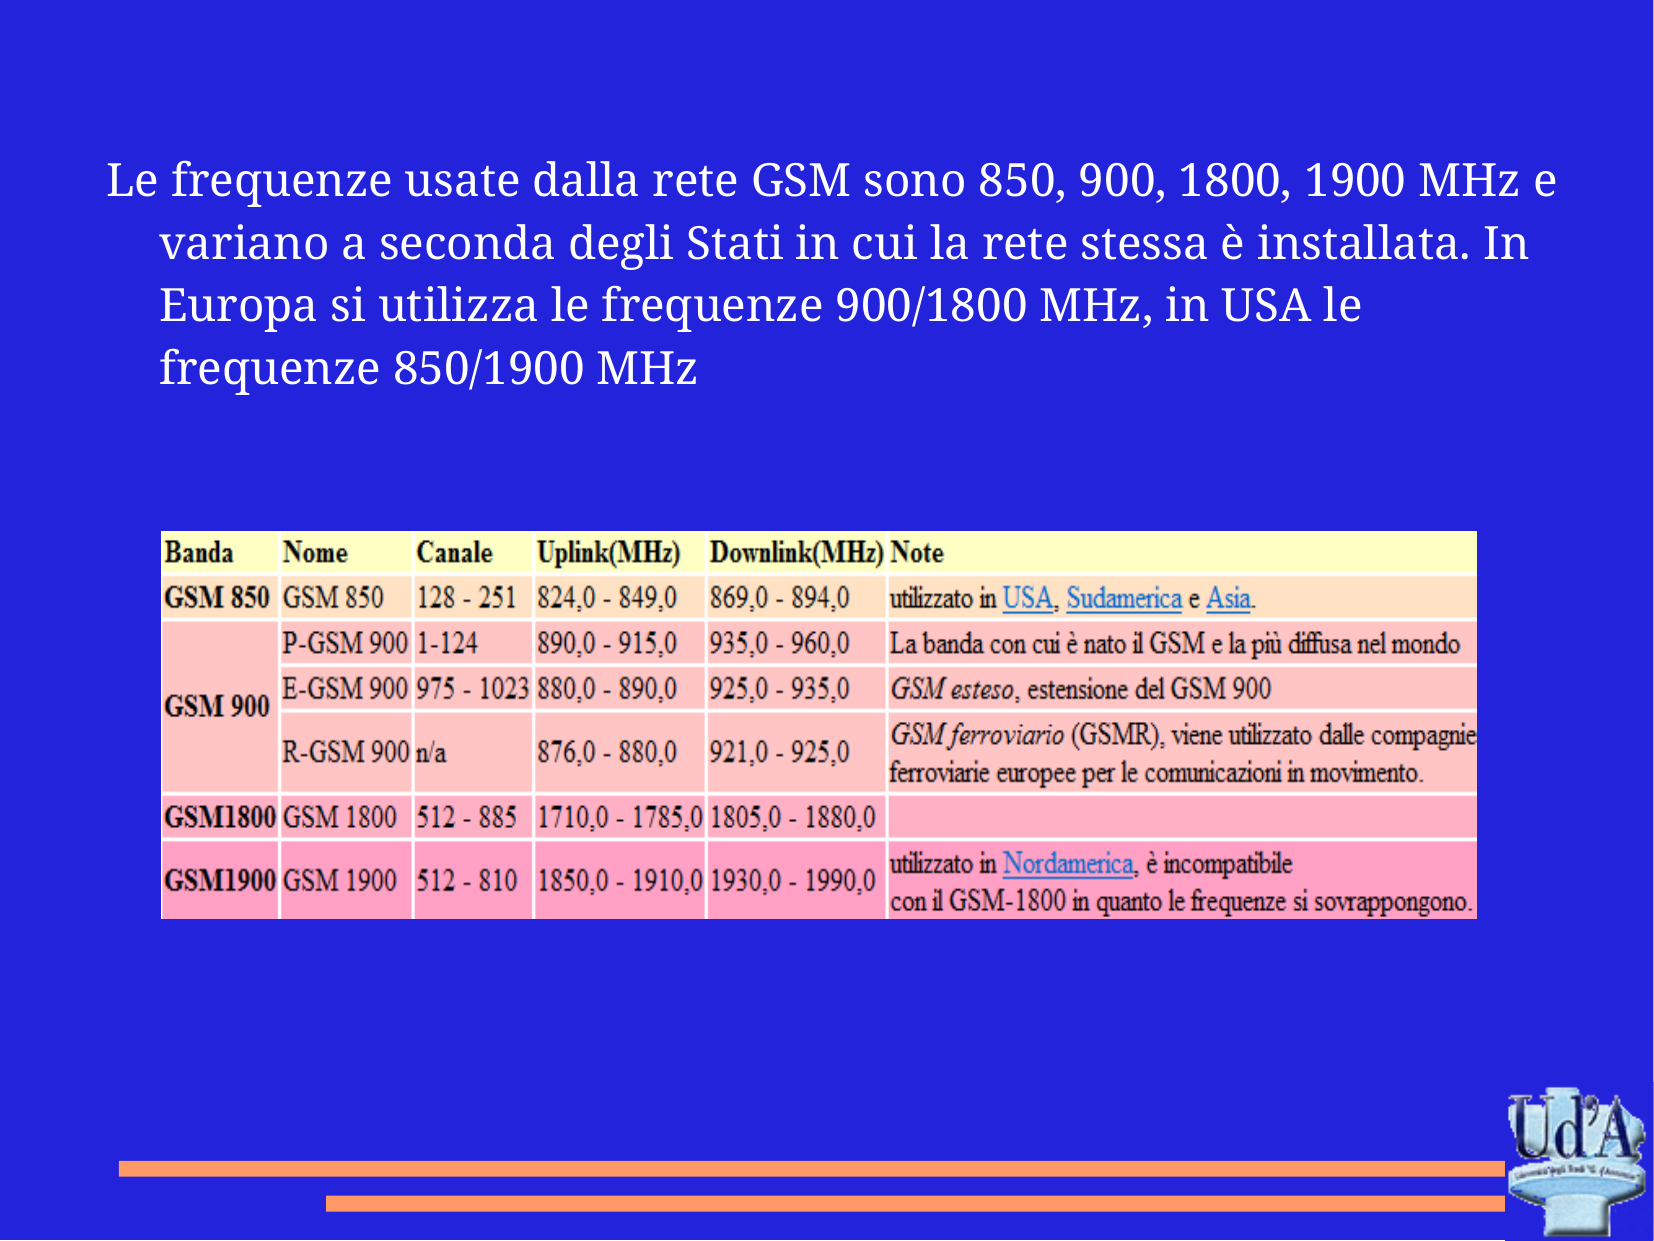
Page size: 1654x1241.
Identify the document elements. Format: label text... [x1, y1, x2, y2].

text_box Le frequenze usate dalla rete GSM sono 850, 900, 1800, 1900 MHz e variano a seconda degli Stati in cui la rete stessa è installata. In Europa si utilizza le frequenze 900/1800 MHz, in USA le frequenze 850/1900 MHz [88, 147, 1595, 361]
picture [1505, 1082, 1654, 1241]
picture [161, 531, 1477, 919]
